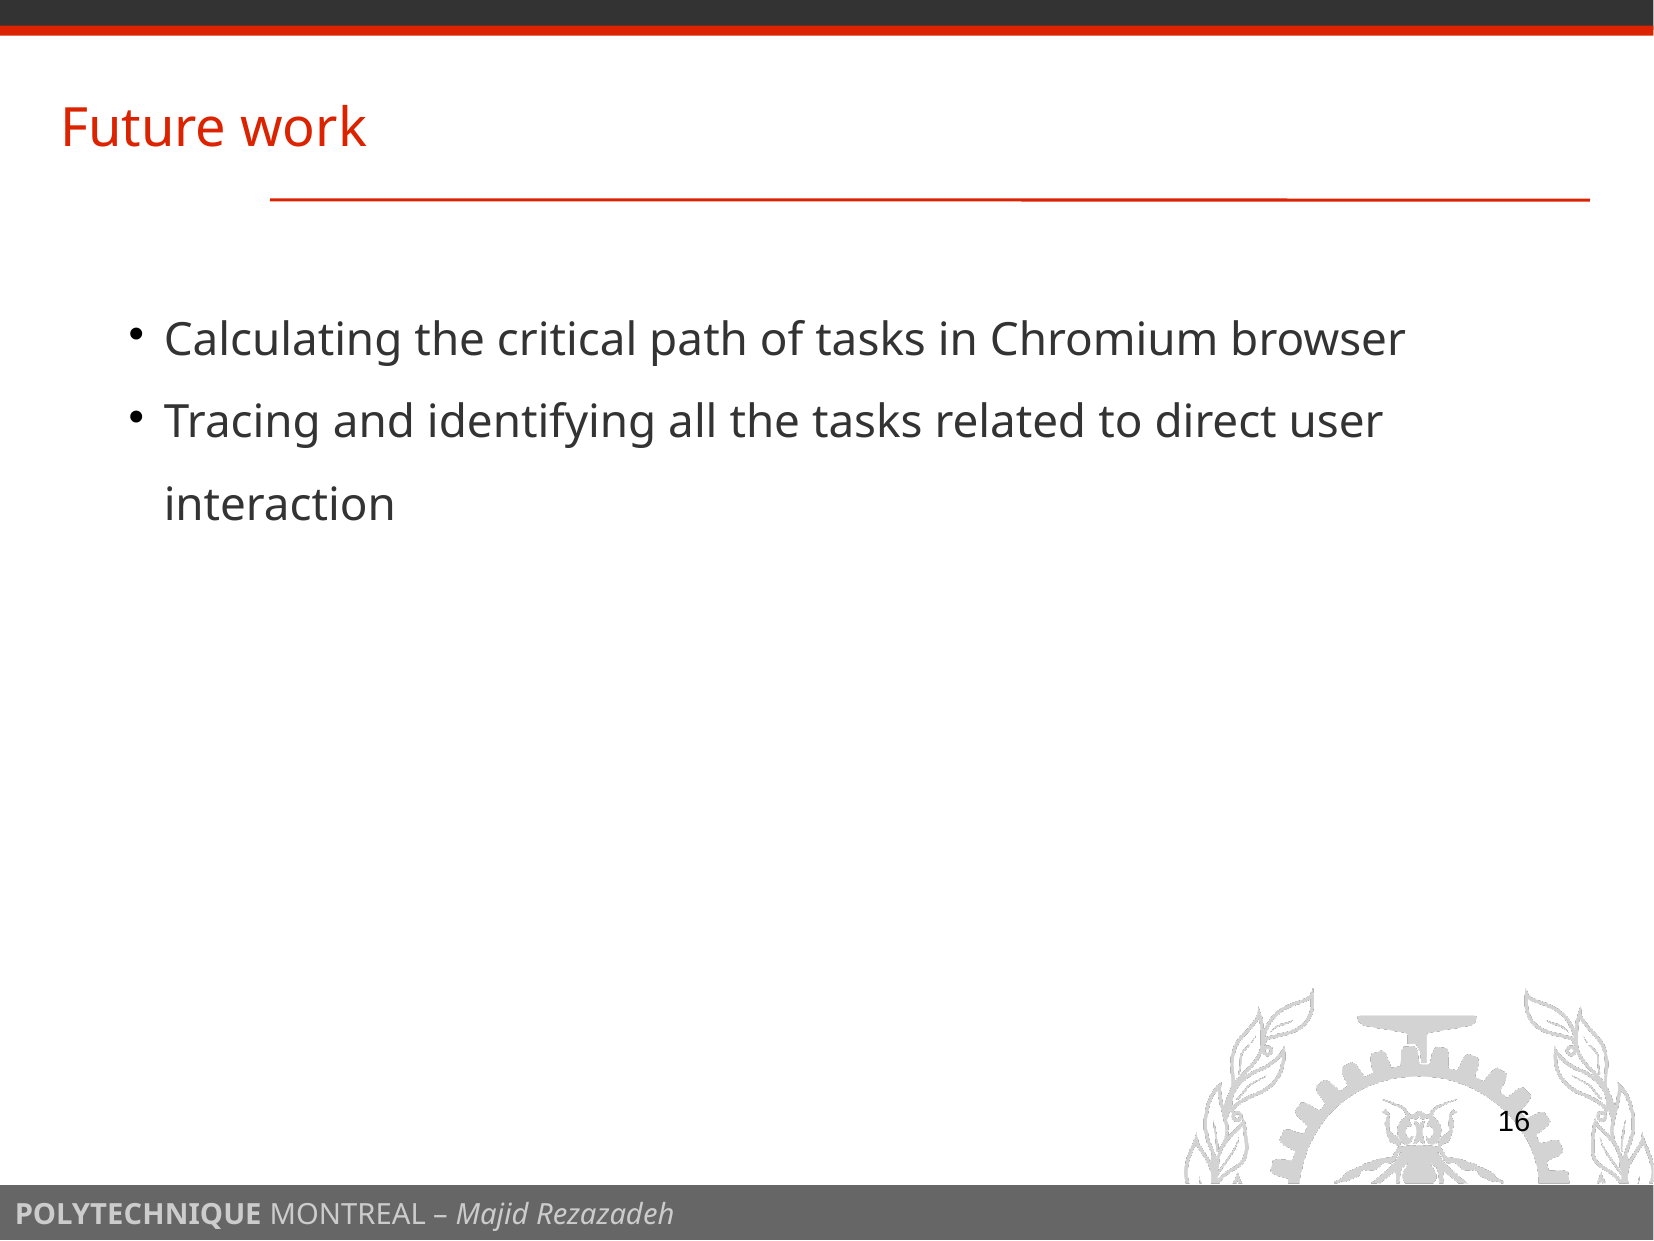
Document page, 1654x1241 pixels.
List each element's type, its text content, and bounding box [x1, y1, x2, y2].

text_box 16 [1483, 1095, 1561, 1156]
text_box Calculating the critical path of tasks in Chromium browser Tracing and identifying all the tasks related to direct user interaction [73, 274, 1590, 972]
picture [1184, 962, 1654, 1210]
text_box Future work [60, 37, 1590, 180]
text_box POLYTECHNIQUE MONTREAL – Majid Rezazadeh [0, 1185, 1654, 1240]
text_box [0, 0, 1654, 36]
